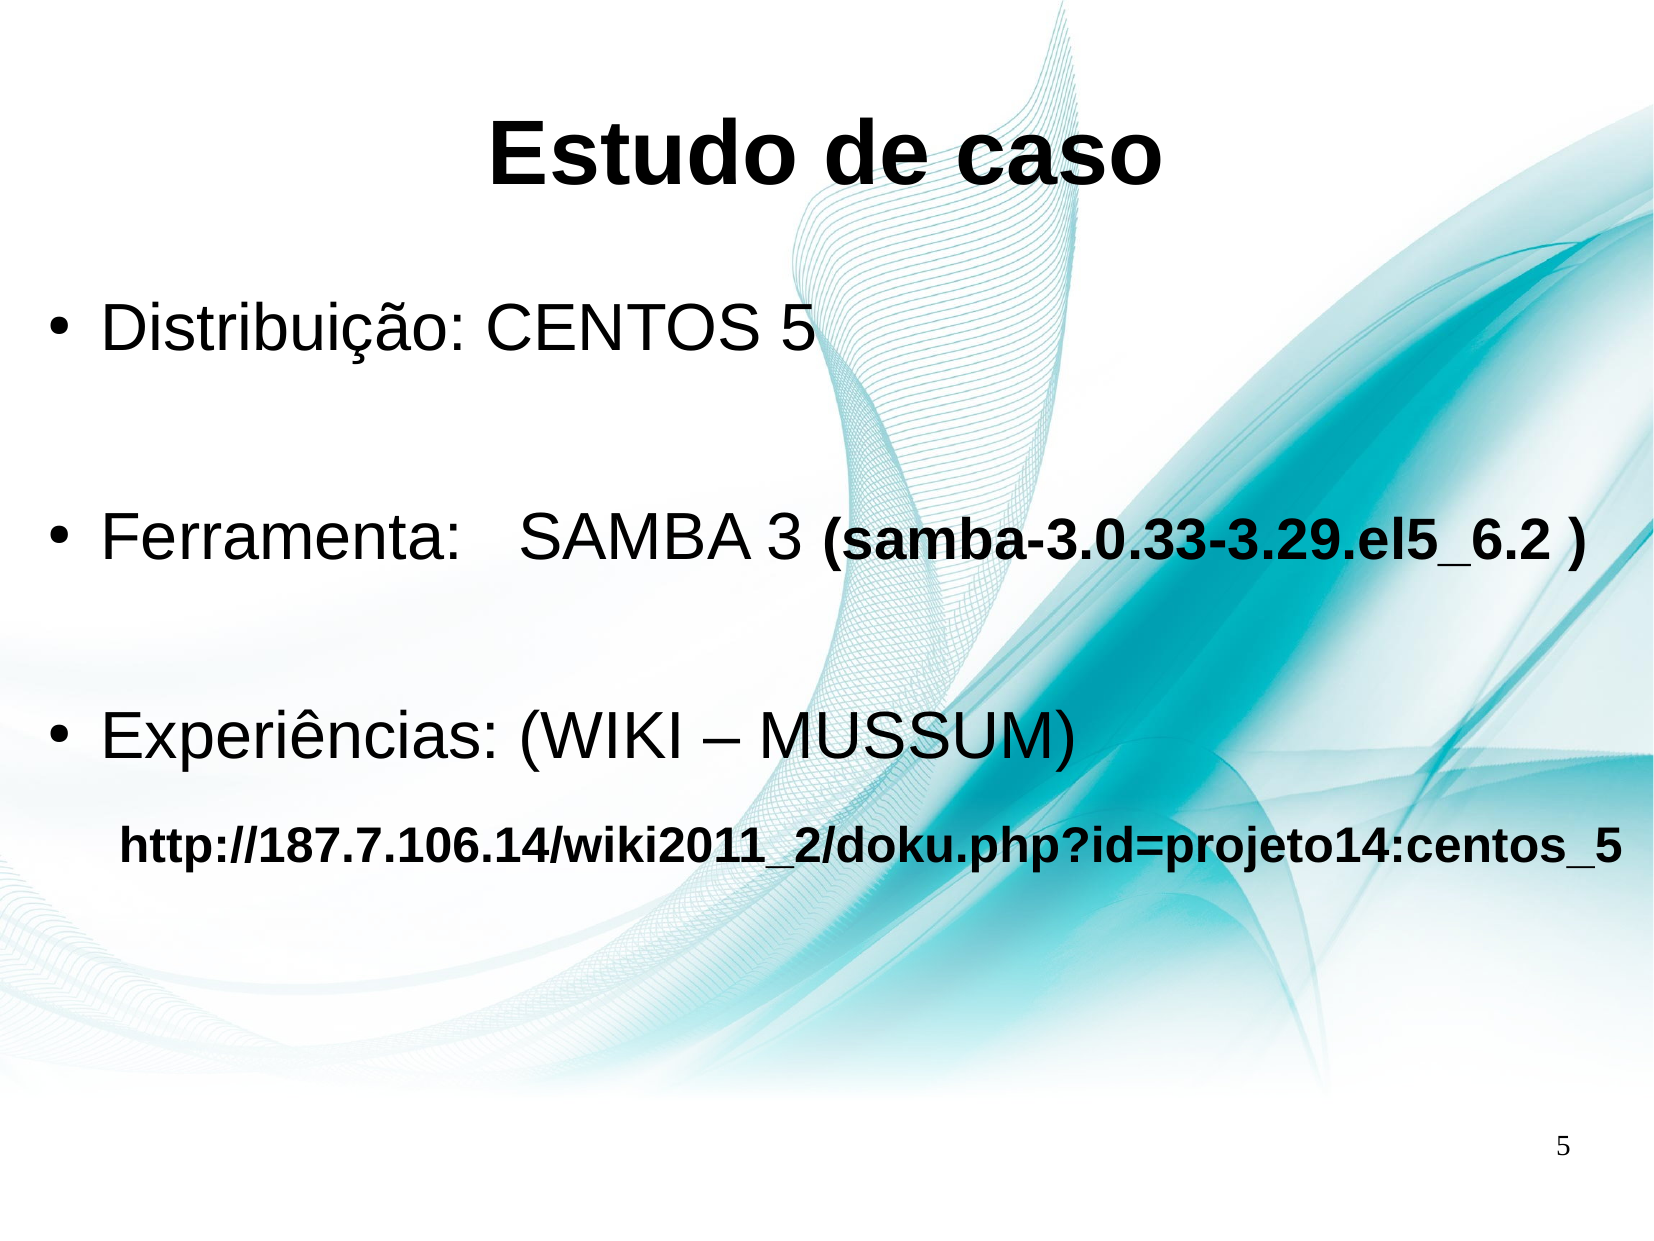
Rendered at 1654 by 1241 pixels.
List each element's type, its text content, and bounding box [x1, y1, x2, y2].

picture [0, 0, 1654, 1125]
list Distribuição: CENTOS 5 Ferramenta: SAMBA 3 (samba-3.0.33-3.29.el5_6.2 ) Experiências: (WIKI – MUSSUM) http://187.7.106.14/wiki2011_2/doku.php?id=projeto14:centos_5 [29, 290, 1625, 1109]
title Estudo de caso [82, 56, 1571, 250]
